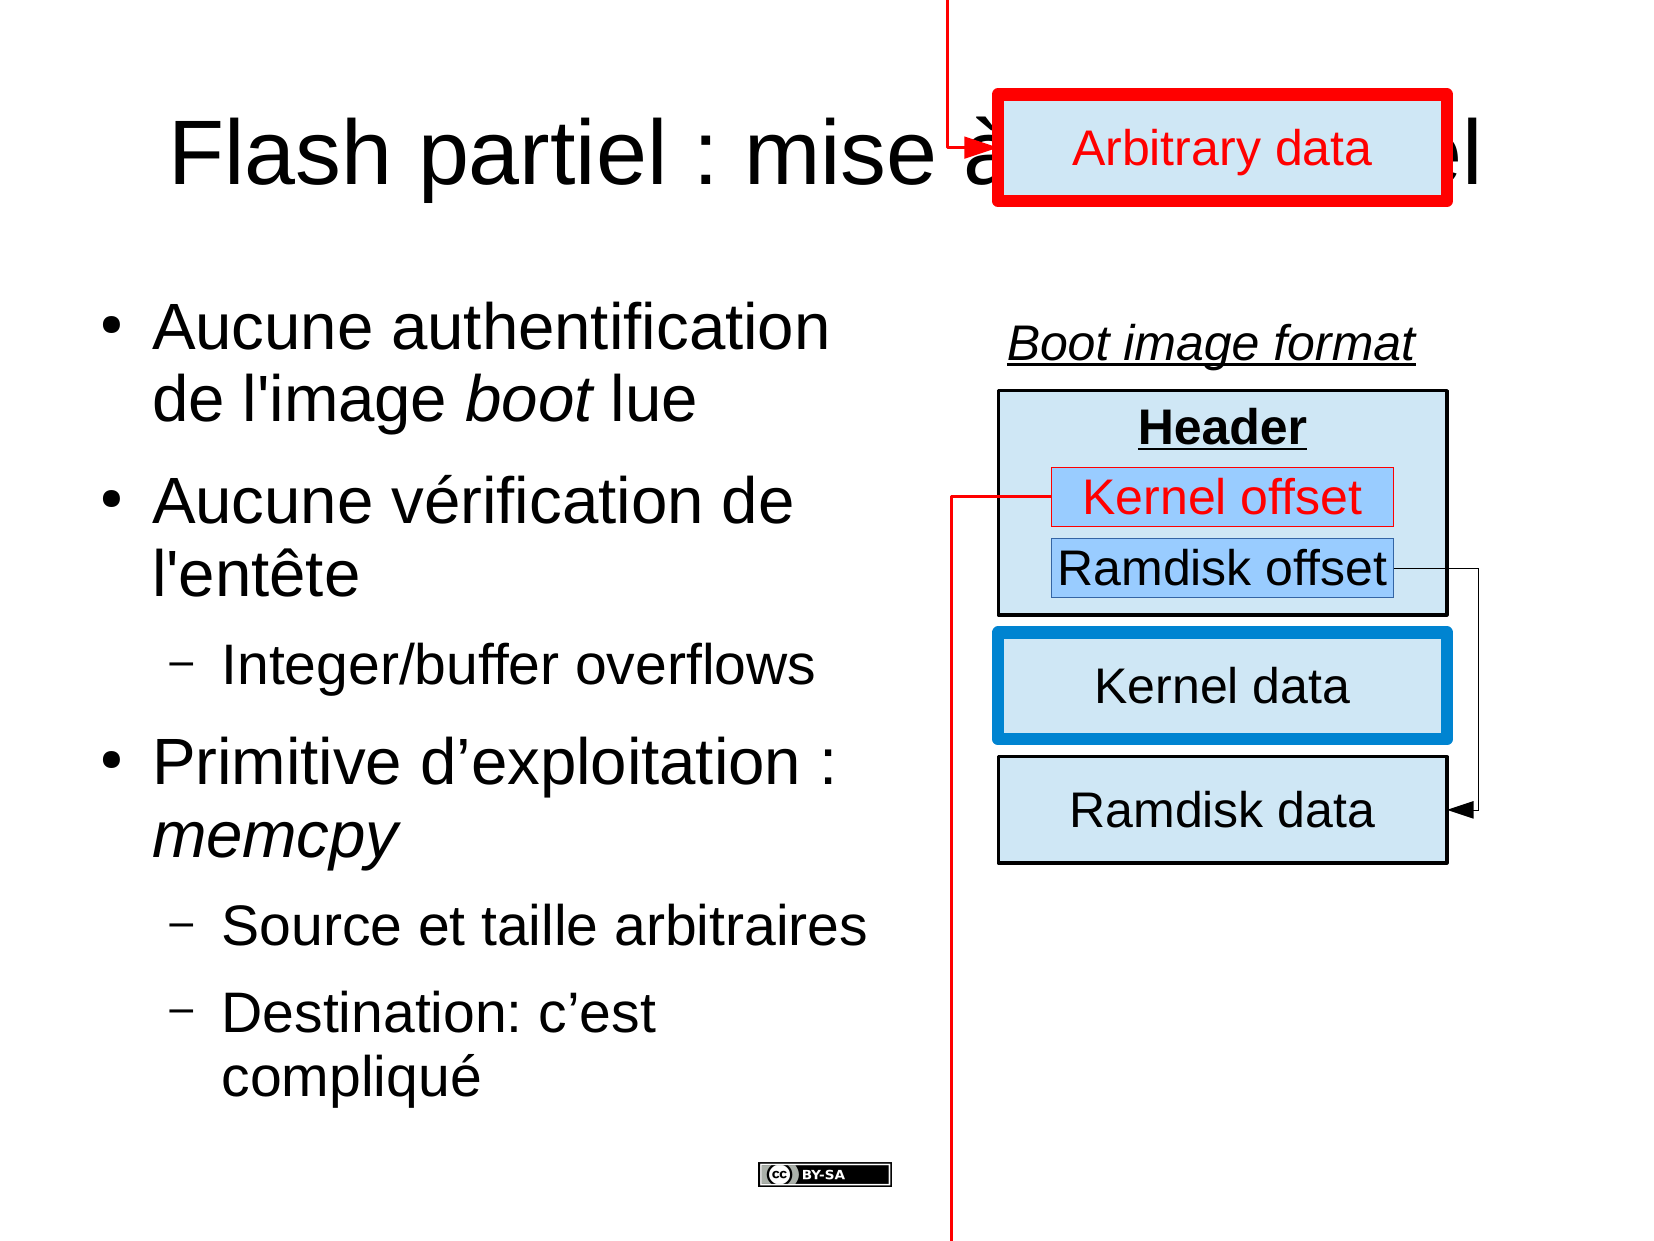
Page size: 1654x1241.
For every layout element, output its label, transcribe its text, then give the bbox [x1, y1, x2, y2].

text_box Boot image format [992, 307, 1453, 379]
text_box Kernel offset [1051, 467, 1394, 527]
title Flash partiel : mise à jour Kernel [82, 49, 1571, 257]
text_box Header [998, 390, 1447, 616]
text_box Arbitrary data [998, 94, 1447, 201]
text_box Ramdisk data [998, 756, 1447, 864]
picture [758, 1162, 892, 1187]
text_box Ramdisk offset [1051, 538, 1394, 598]
text_box Kernel data [998, 632, 1447, 740]
list Aucune authentification de l'image boot lue Aucune vérification de l'entête Integer/buffer overflows Primitive d’exploitation : memcpy Source et taille arbitraires Destination: c’est compliqué [82, 290, 882, 1123]
